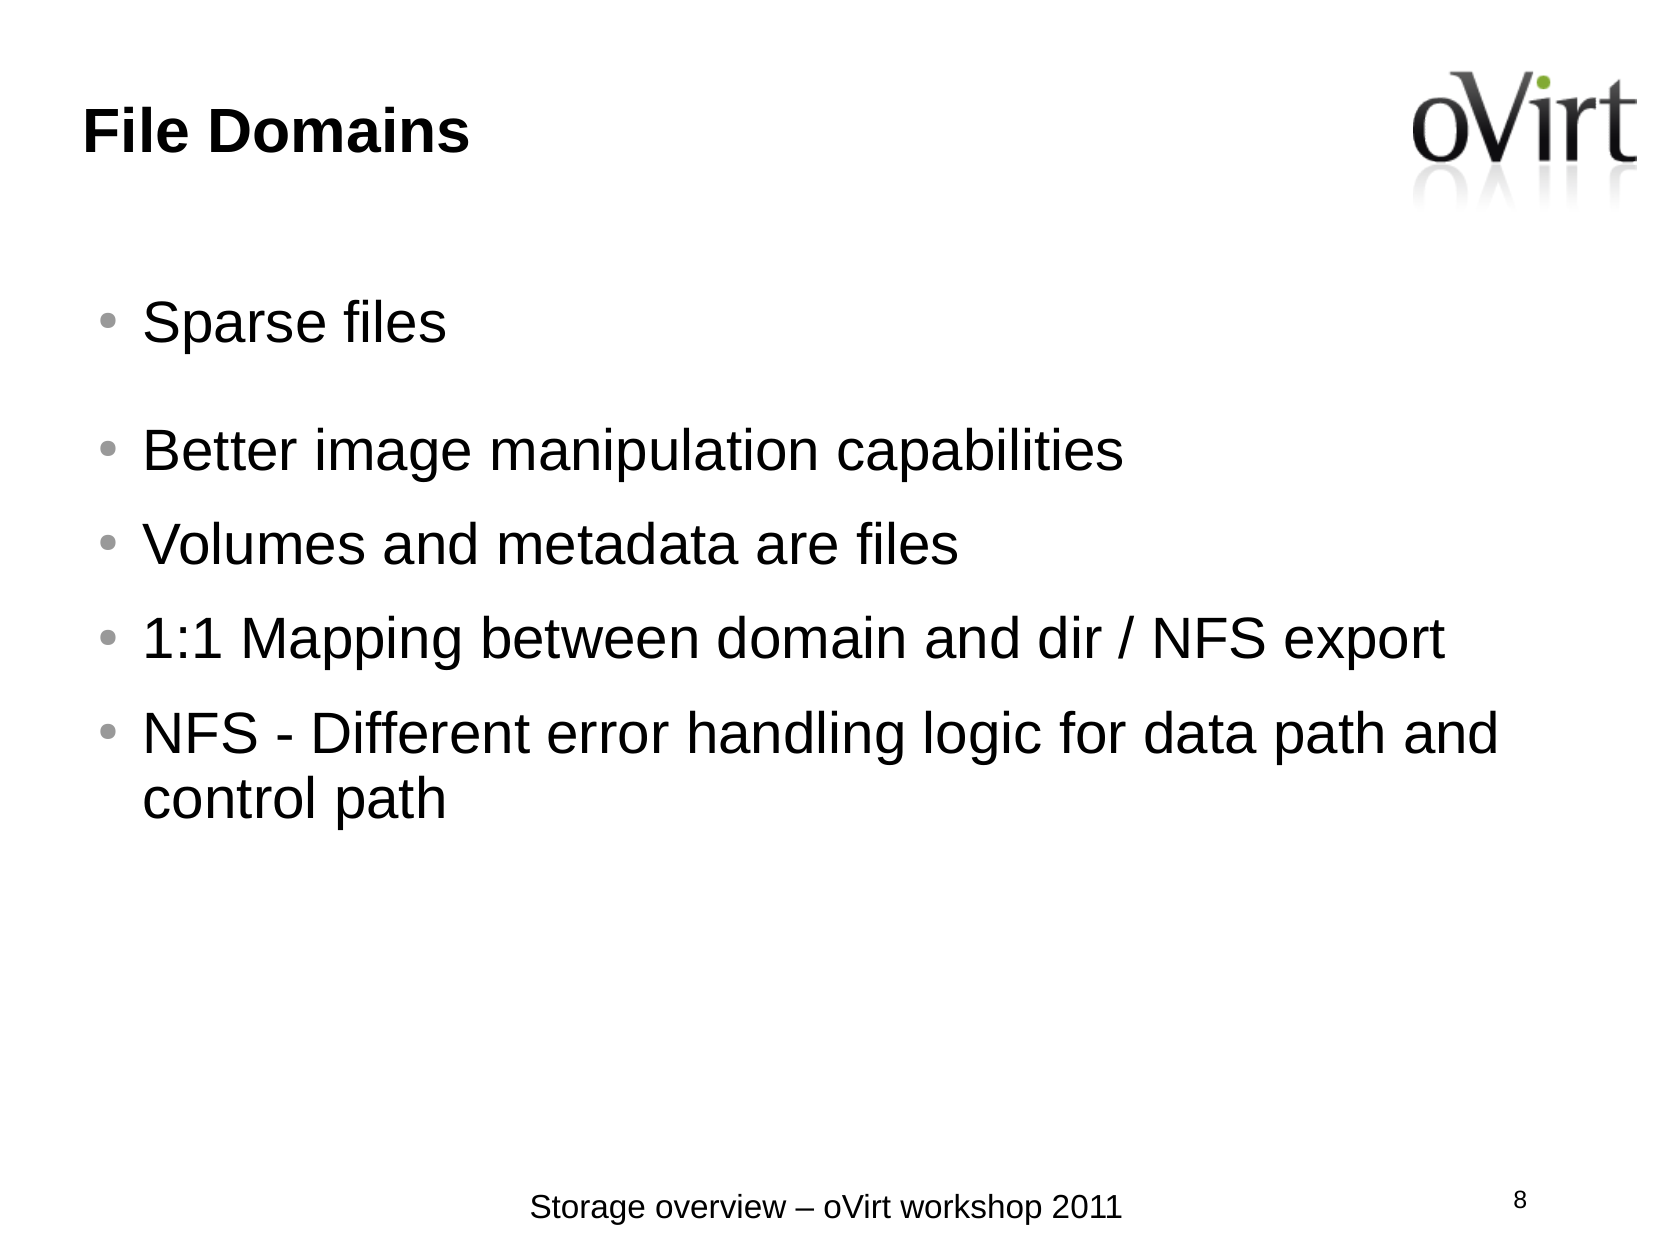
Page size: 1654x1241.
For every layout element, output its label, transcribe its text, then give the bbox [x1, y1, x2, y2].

title File Domains [82, 49, 1571, 257]
list Sparse files Better image manipulation capabilities Volumes and metadata are files 1:1 Mapping between domain and dir / NFS export NFS - Different error handling logic for data path and control path [82, 290, 1571, 1094]
picture [1571, 63, 1637, 212]
